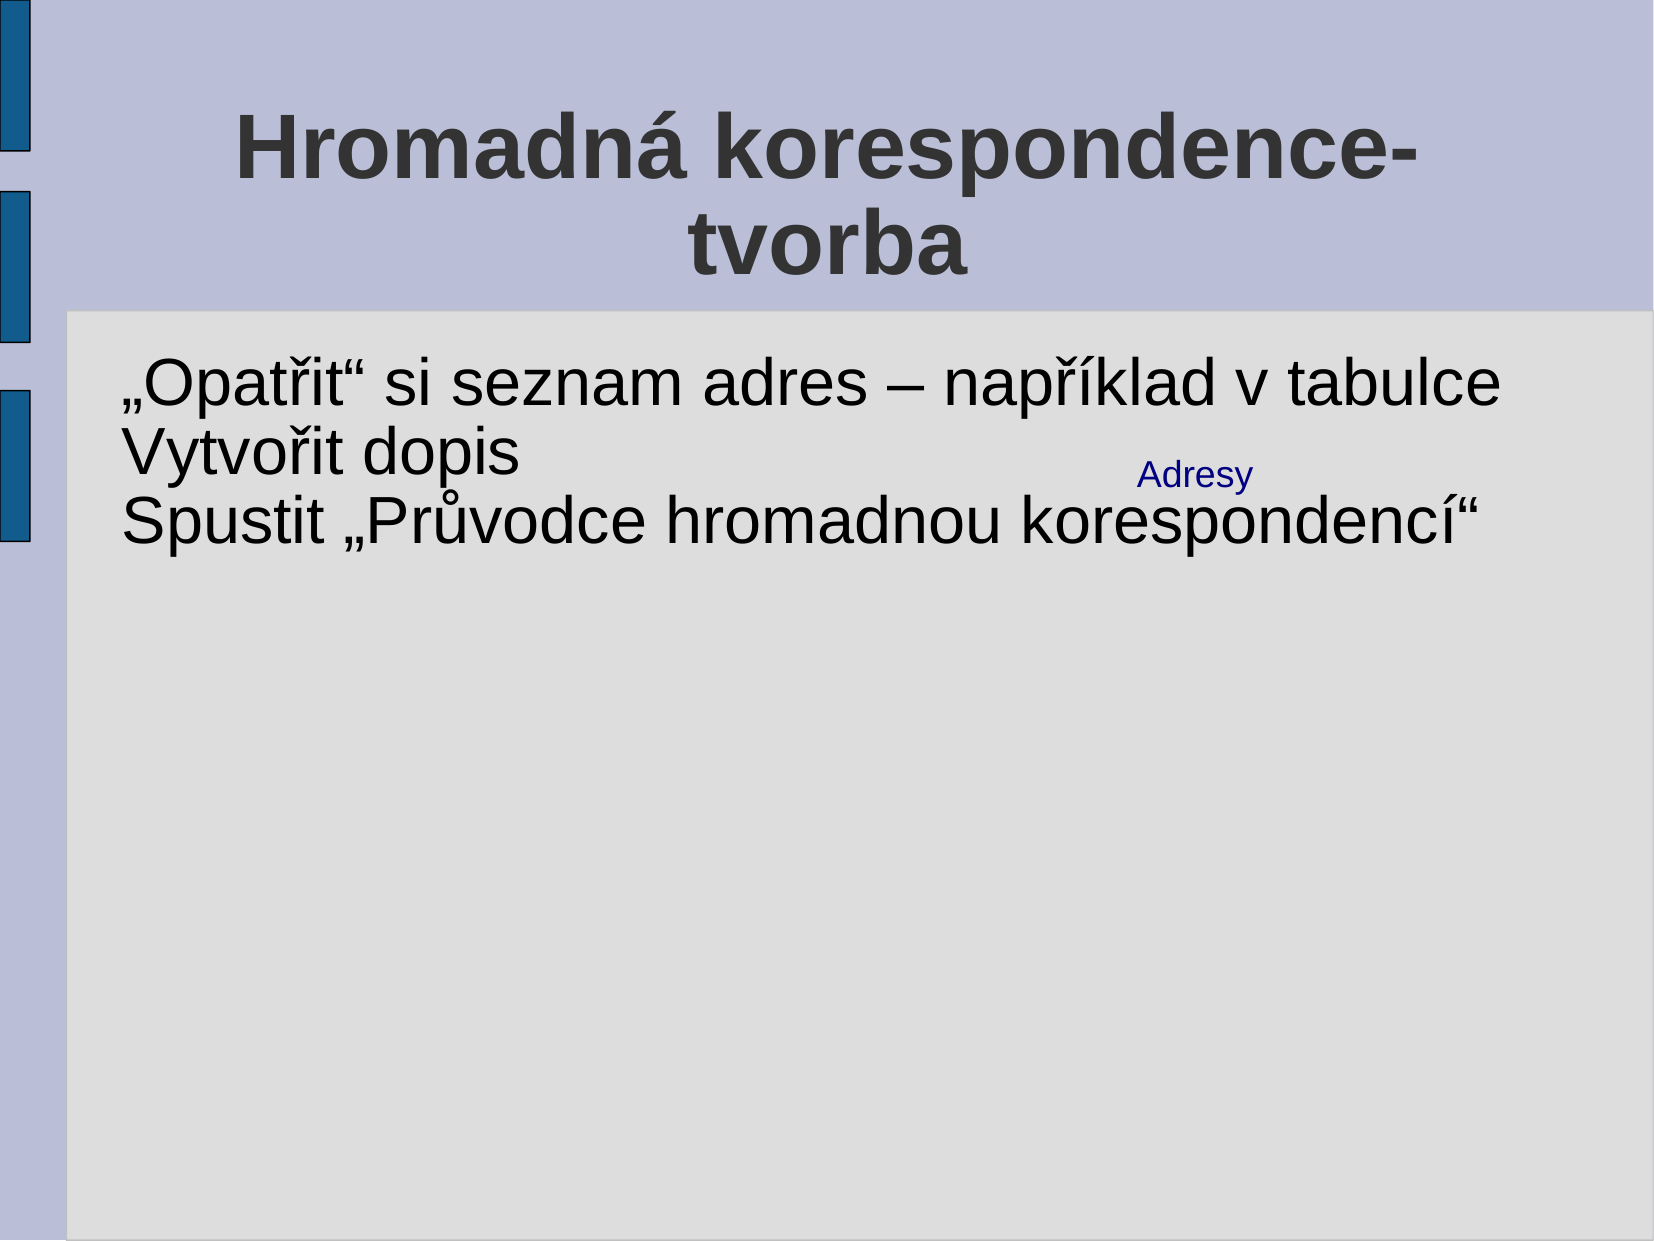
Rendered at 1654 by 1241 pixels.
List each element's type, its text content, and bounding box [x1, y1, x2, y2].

title Hromadná korespondence- tvorba [121, 89, 1534, 301]
text_box Adresy [1122, 448, 1382, 520]
list „Opatřit“ si seznam adres – například v tabulce Vytvořit dopis Spustit „Průvodce hromadnou korespondencí“ [121, 344, 1534, 1065]
